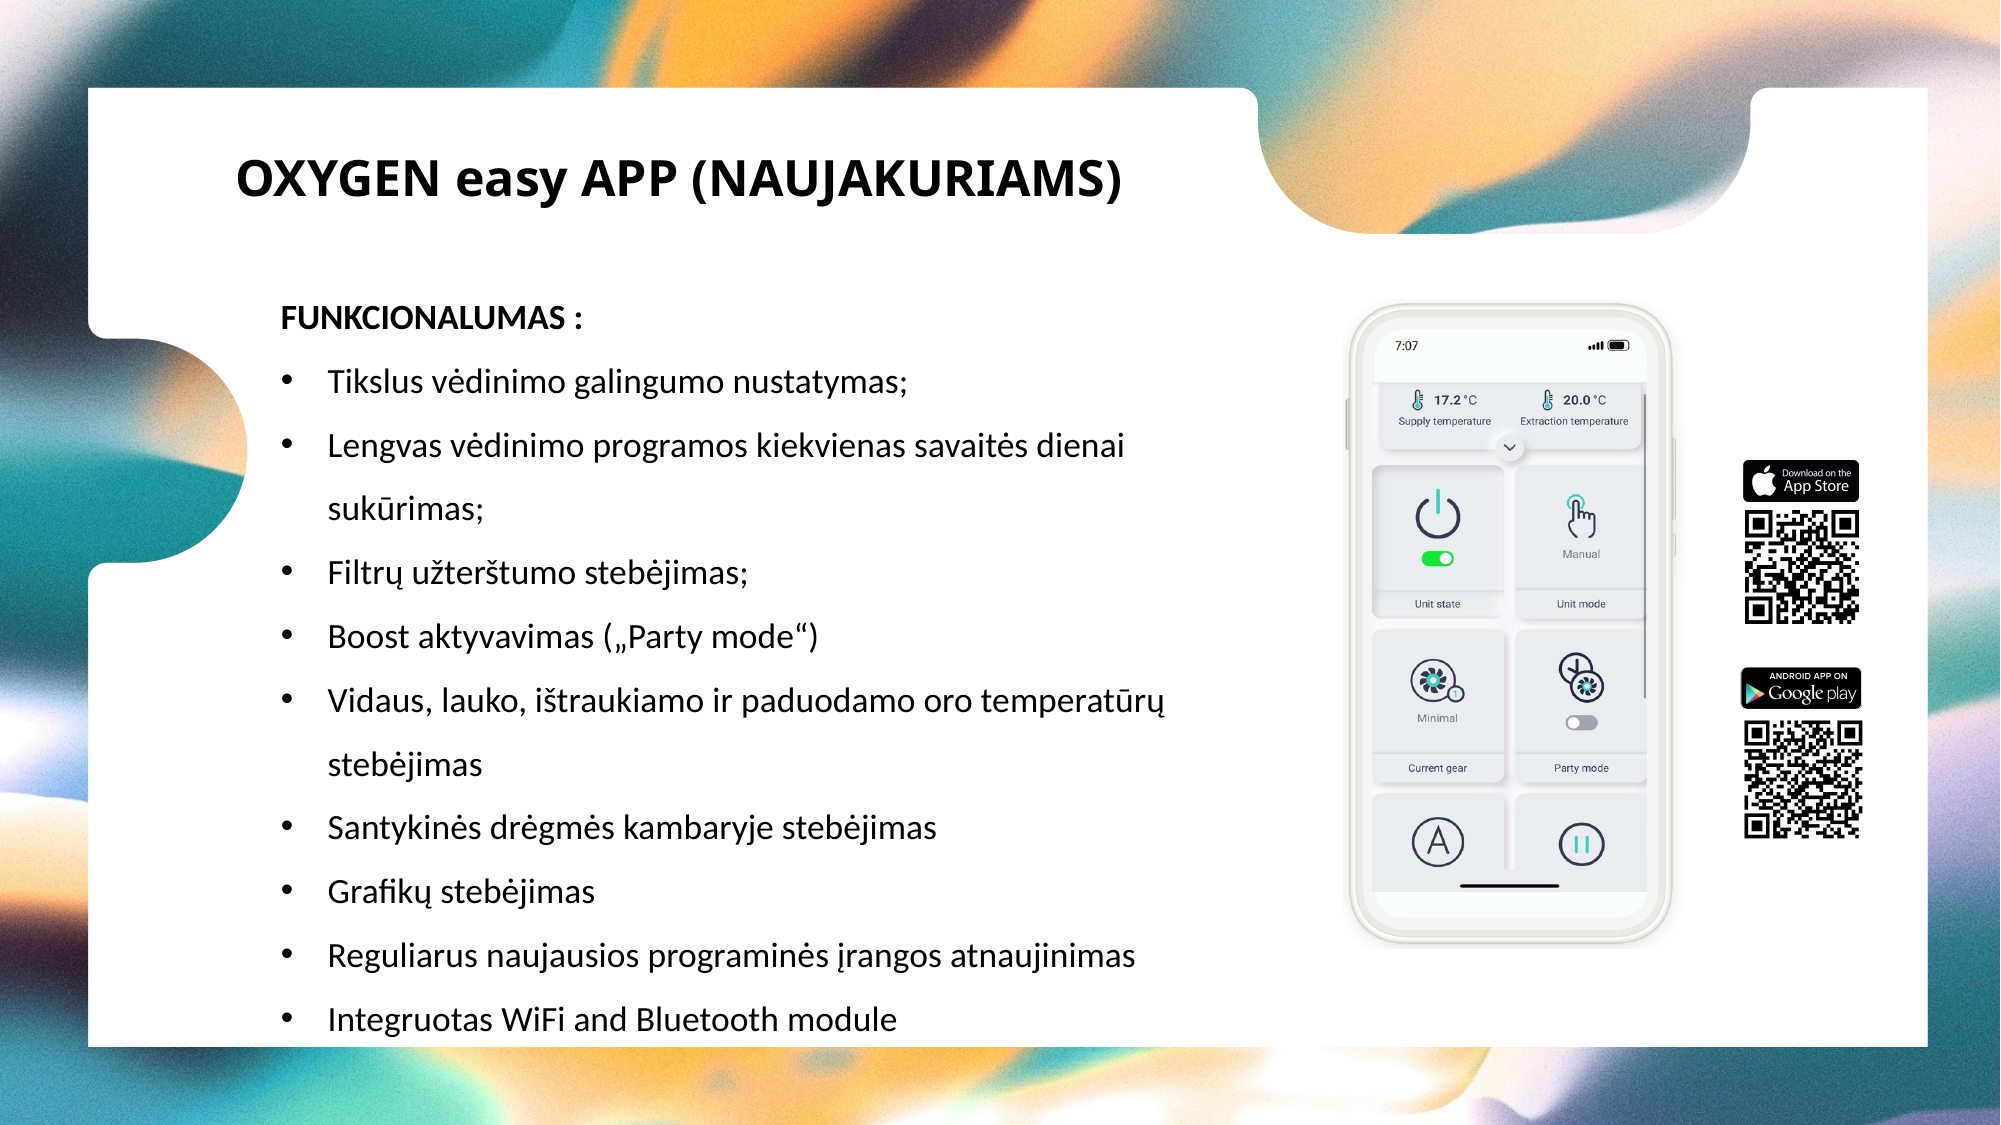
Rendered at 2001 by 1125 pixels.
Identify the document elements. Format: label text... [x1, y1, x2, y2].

text_box FUNKCIONALUMAS : Tikslus vėdinimo galingumo nustatymas; Lengvas vėdinimo programos kiekvienas savaitės dienai sukūrimas; Filtrų užterštumo stebėjimas; Boost aktyvavimas („Party mode“) Vidaus, lauko, ištraukiamo ir paduodamo oro temperatūrų stebėjimas Santykinės drėgmės kambaryje stebėjimas Grafikų stebėjimas Reguliarus naujausios programinės įrangos atnaujinimas Integruotas WiFi and Bluetooth module [265, 265, 1305, 1046]
text_box OXYGEN easy APP (NAUJAKURIAMS) [53, 139, 1305, 214]
picture [0, 0, 2000, 1125]
